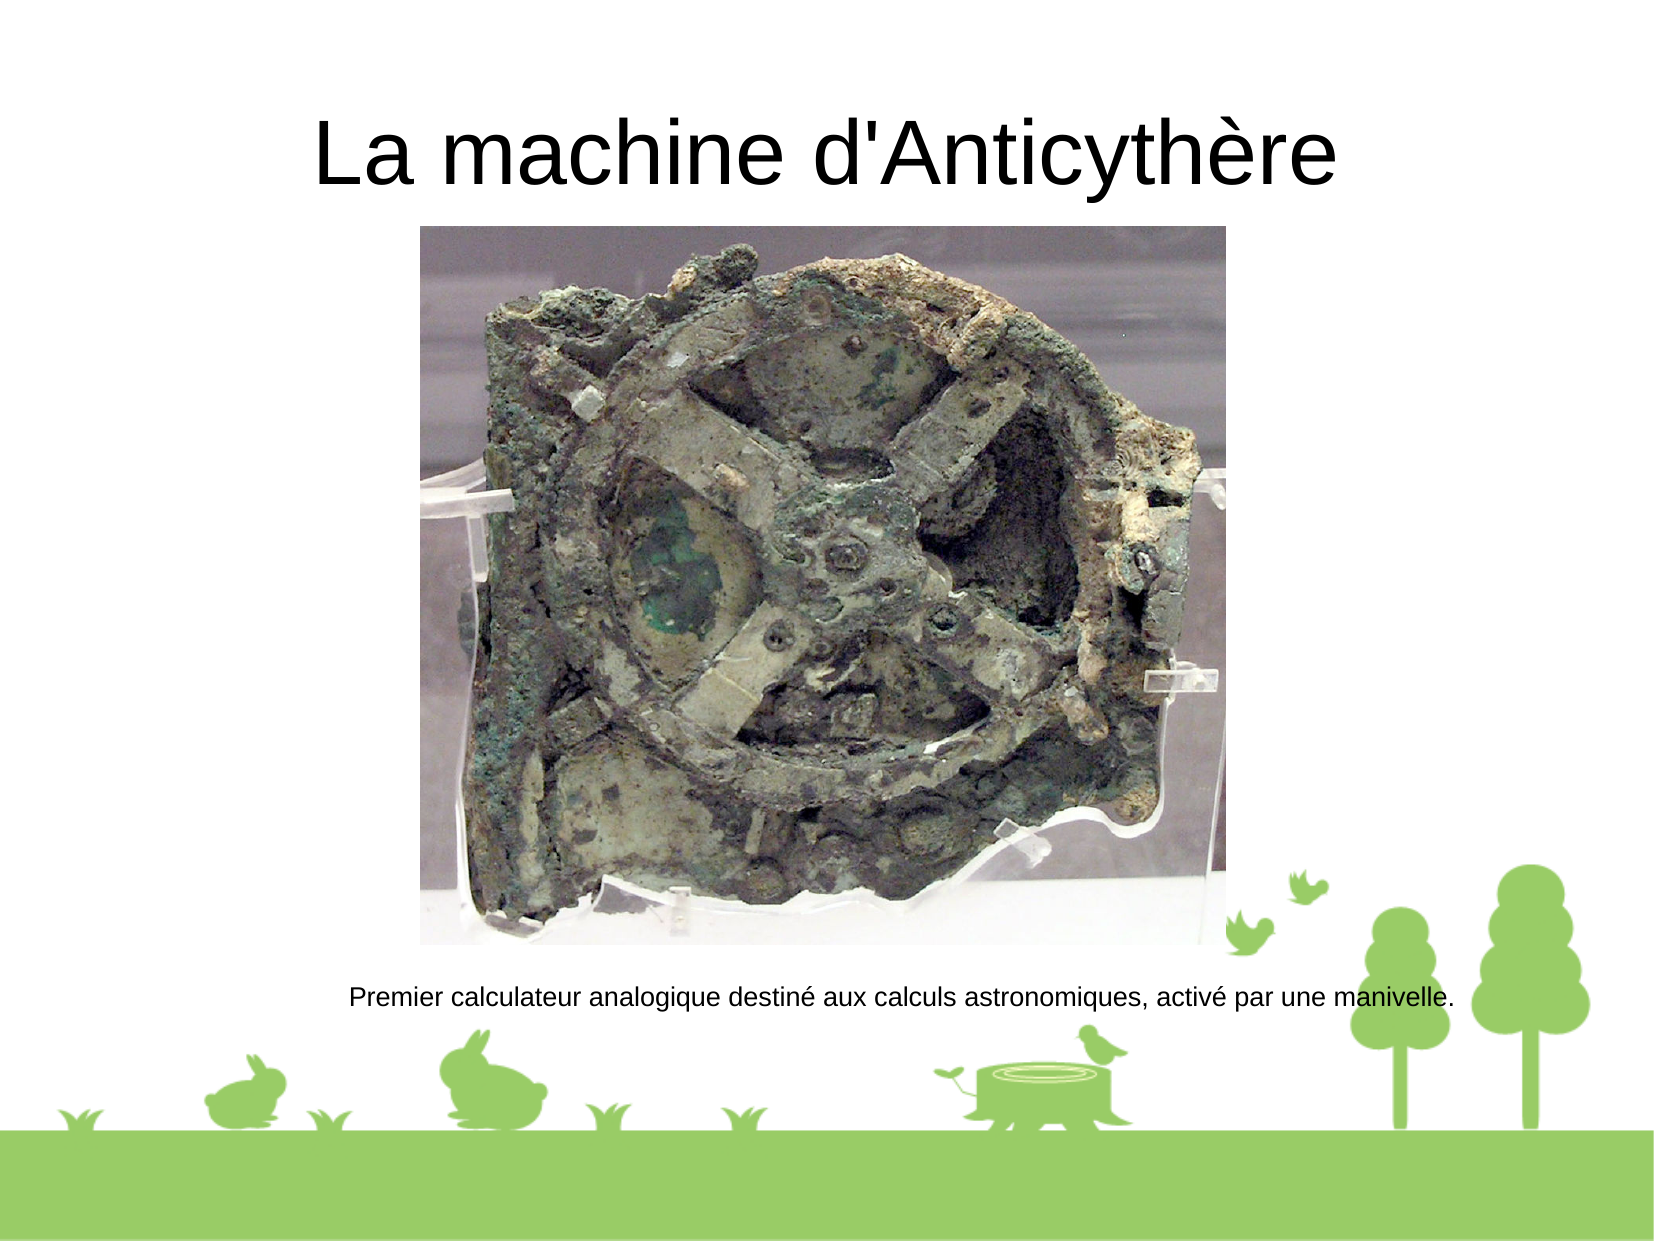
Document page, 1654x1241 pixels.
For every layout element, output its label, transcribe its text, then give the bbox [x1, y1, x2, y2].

text_box Premier calculateur analogique destiné aux calculs astronomiques, activé par une manivelle. [334, 975, 1501, 1021]
picture [0, 0, 1654, 1241]
title La machine d'Anticythère [82, 49, 1571, 257]
